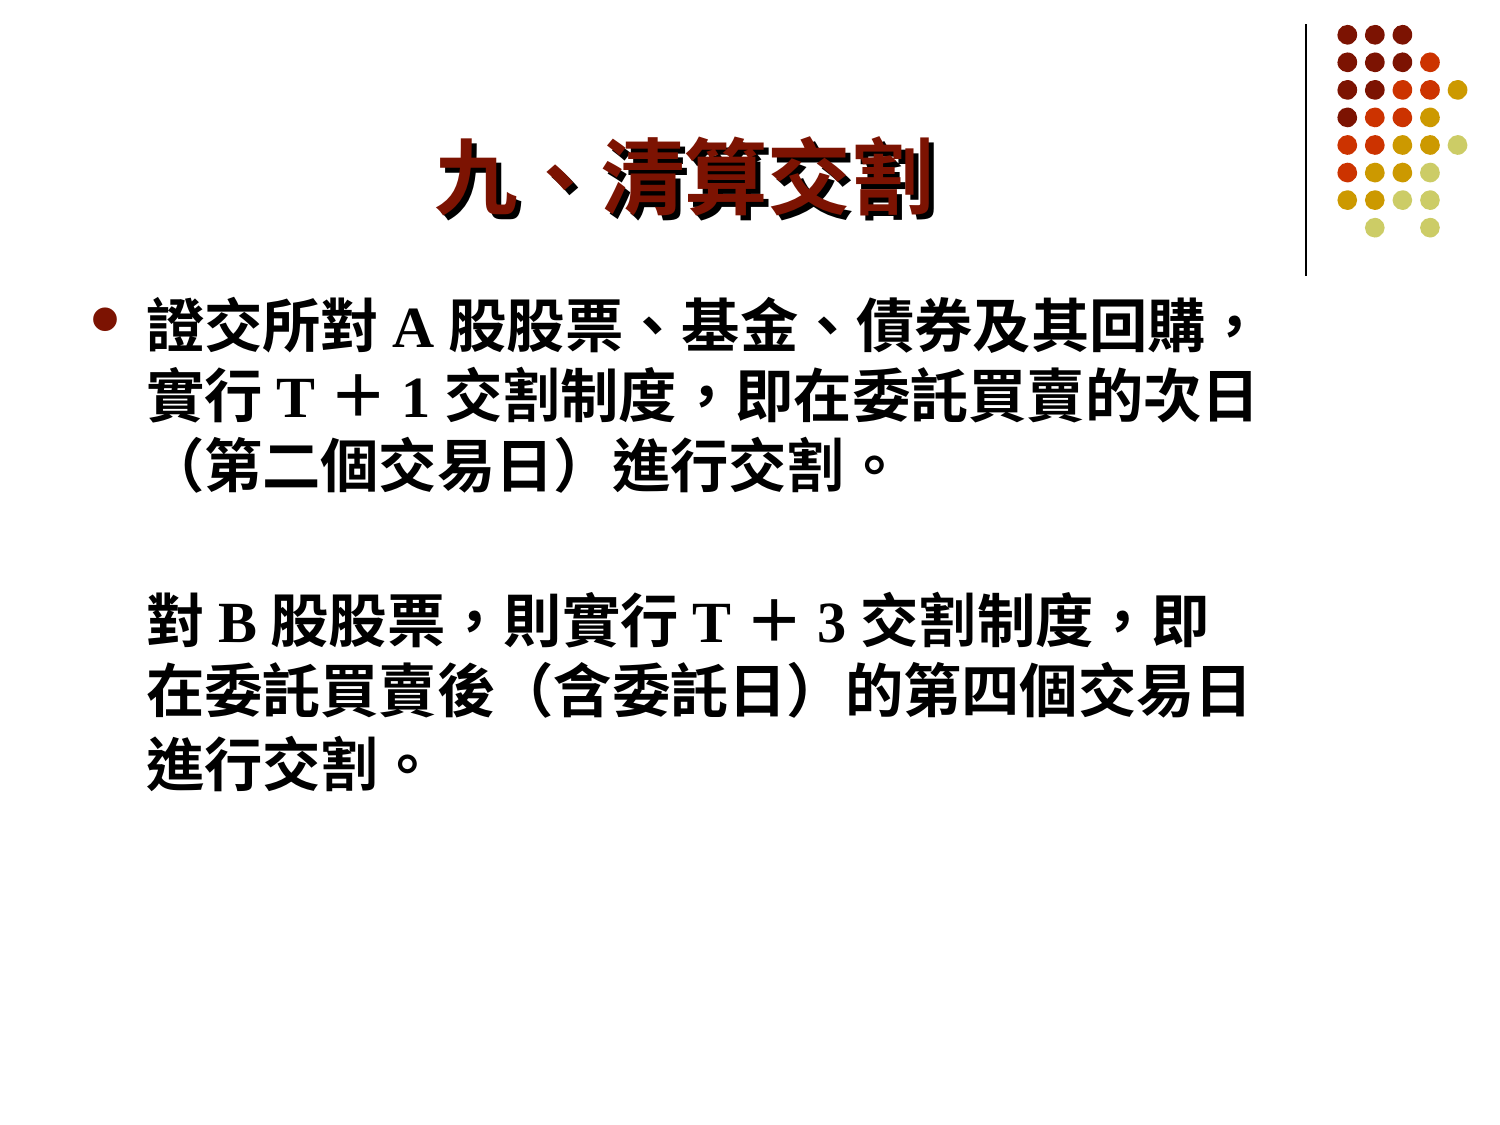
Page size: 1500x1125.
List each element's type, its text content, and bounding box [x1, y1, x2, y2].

list 證交所對A股股票、基金、債券及其回購，實行T＋1交割制度，即在委託買賣的次日（第二個交易日）進行交割。 對B股股票，則實行T＋3交割制度，即在委託買賣後（含委託日）的第四個交易日進行交割。 [75, 282, 1282, 1006]
title 九、清算交割 [74, 20, 1313, 233]
